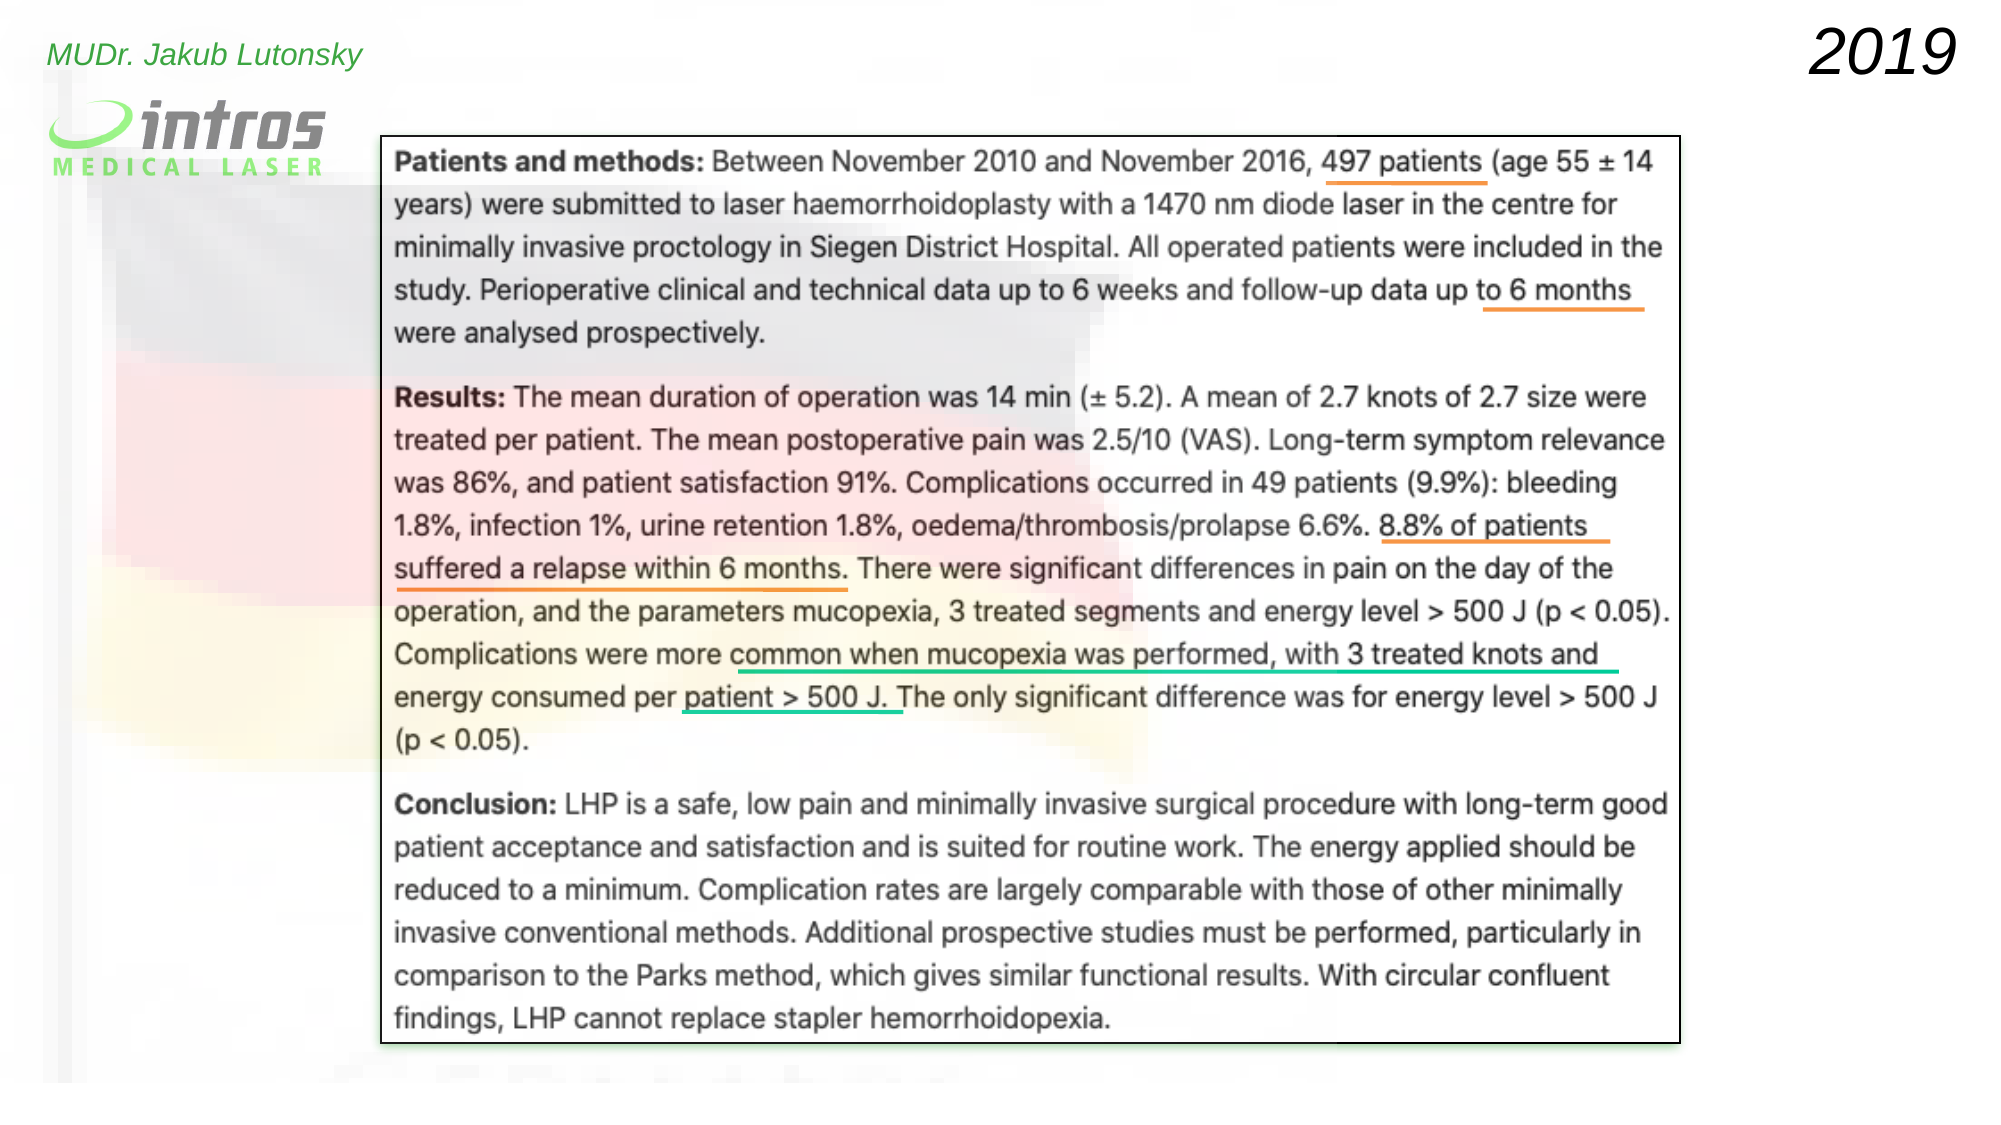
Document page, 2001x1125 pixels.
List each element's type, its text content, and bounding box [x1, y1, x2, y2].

text_box 2019 [1802, 7, 2000, 97]
picture [0, 0, 1680, 1083]
